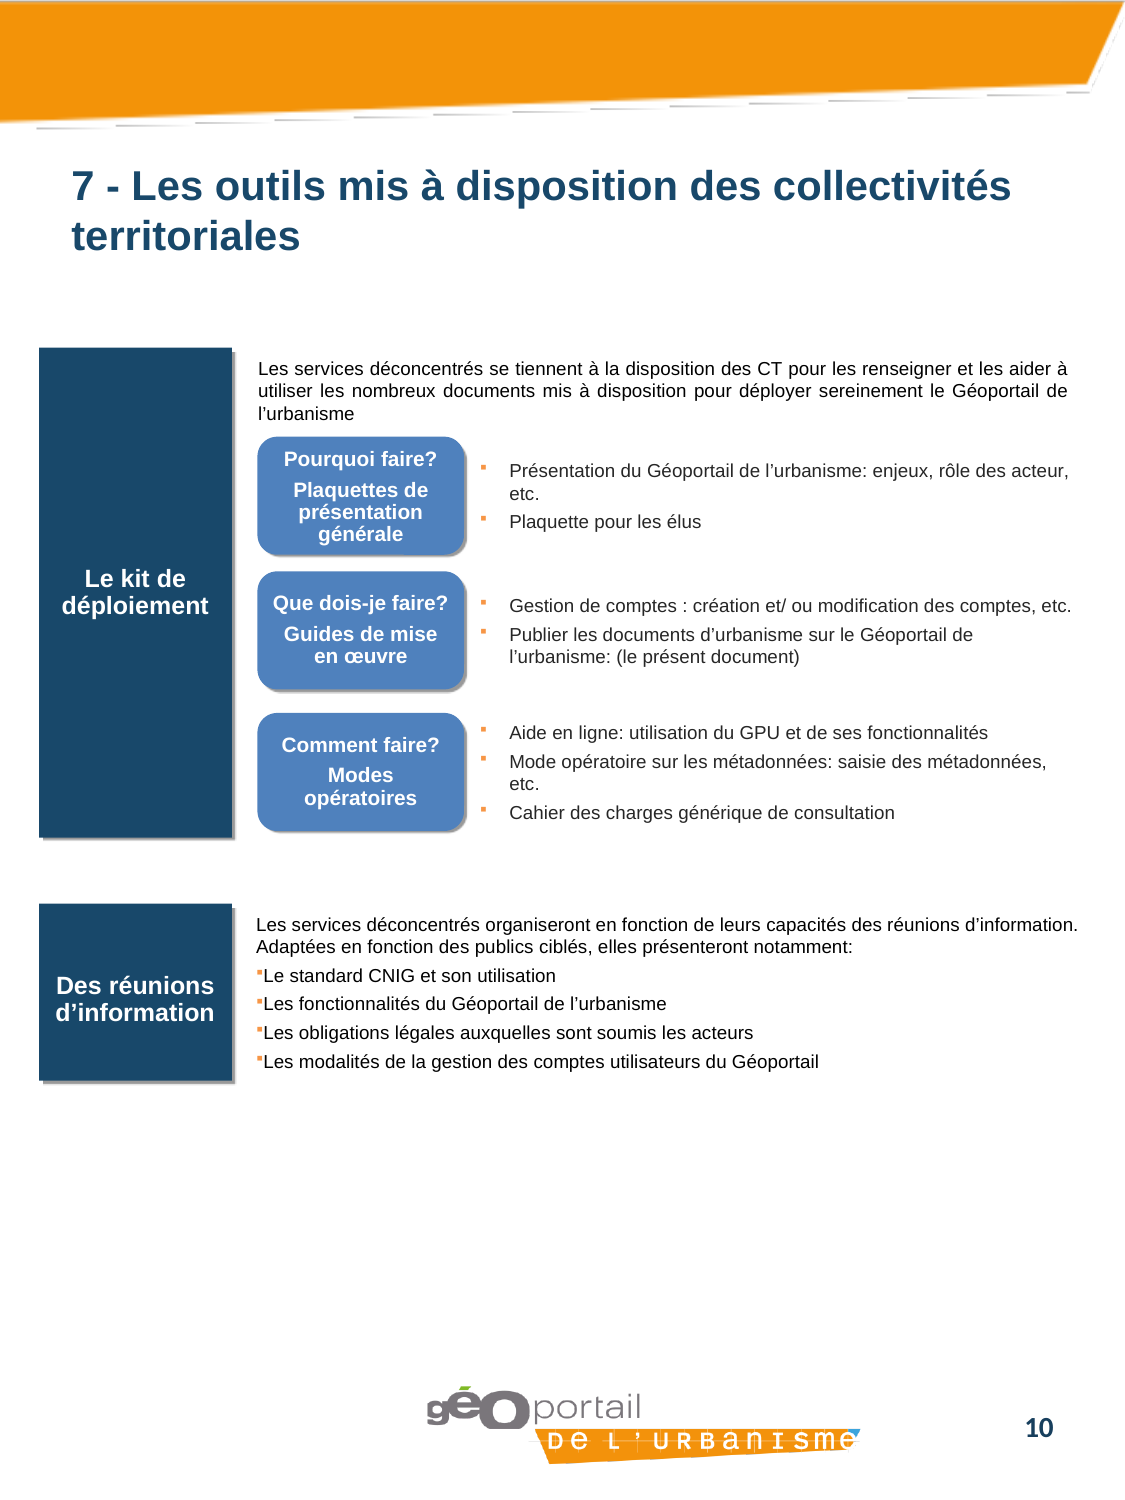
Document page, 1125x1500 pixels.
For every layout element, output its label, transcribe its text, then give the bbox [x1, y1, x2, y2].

text_box Pourquoi faire? Plaquettes de présentation générale [257, 436, 465, 555]
title 7 - Les outils mis à disposition des collectivités territoriales [56, 129, 1088, 288]
text_box Les services déconcentrés organiseront en fonction de leurs capacités des réunions d’information. Adaptées en fonction des publics ciblés, elles présenteront notamment: Le standard CNIG et son utilisation Les fonctionnalités du Géoportail de l’urbanisme Les obligations légales auxquelles sont soumis les acteurs Les modalités de la gestion des comptes utilisateurs du Géoportail [255, 906, 1081, 1078]
text_box Présentation du Géoportail de l’urbanisme: enjeux, rôle des acteur, etc. Plaquette pour les élus [479, 436, 1077, 555]
text_box Gestion de comptes : création et/ ou modification des comptes, etc. Publier les documents d’urbanisme sur le Géoportail de l’urbanisme: (le présent document) [479, 571, 1077, 690]
text_box Les services déconcentrés se tiennent à la disposition des CT pour les renseigner et les aider à utiliser les nombreux documents mis à disposition pour déployer sereinement le Géoportail de l’urbanisme [243, 350, 1082, 430]
text_box Des réunions d’information [39, 903, 232, 1081]
text_box Comment faire? Modes opératoires [257, 712, 465, 831]
text_box Le kit de déploiement [39, 347, 232, 838]
text_box <numéro> [937, 1389, 1069, 1462]
text_box Que dois-je faire? Guides de mise en œuvre [257, 571, 465, 690]
text_box Aide en ligne: utilisation du GPU et de ses fonctionnalités Mode opératoire sur les métadonnées: saisie des métadonnées, etc. Cahier des charges générique de consultation [479, 712, 1077, 831]
picture [391, 1245, 892, 1500]
